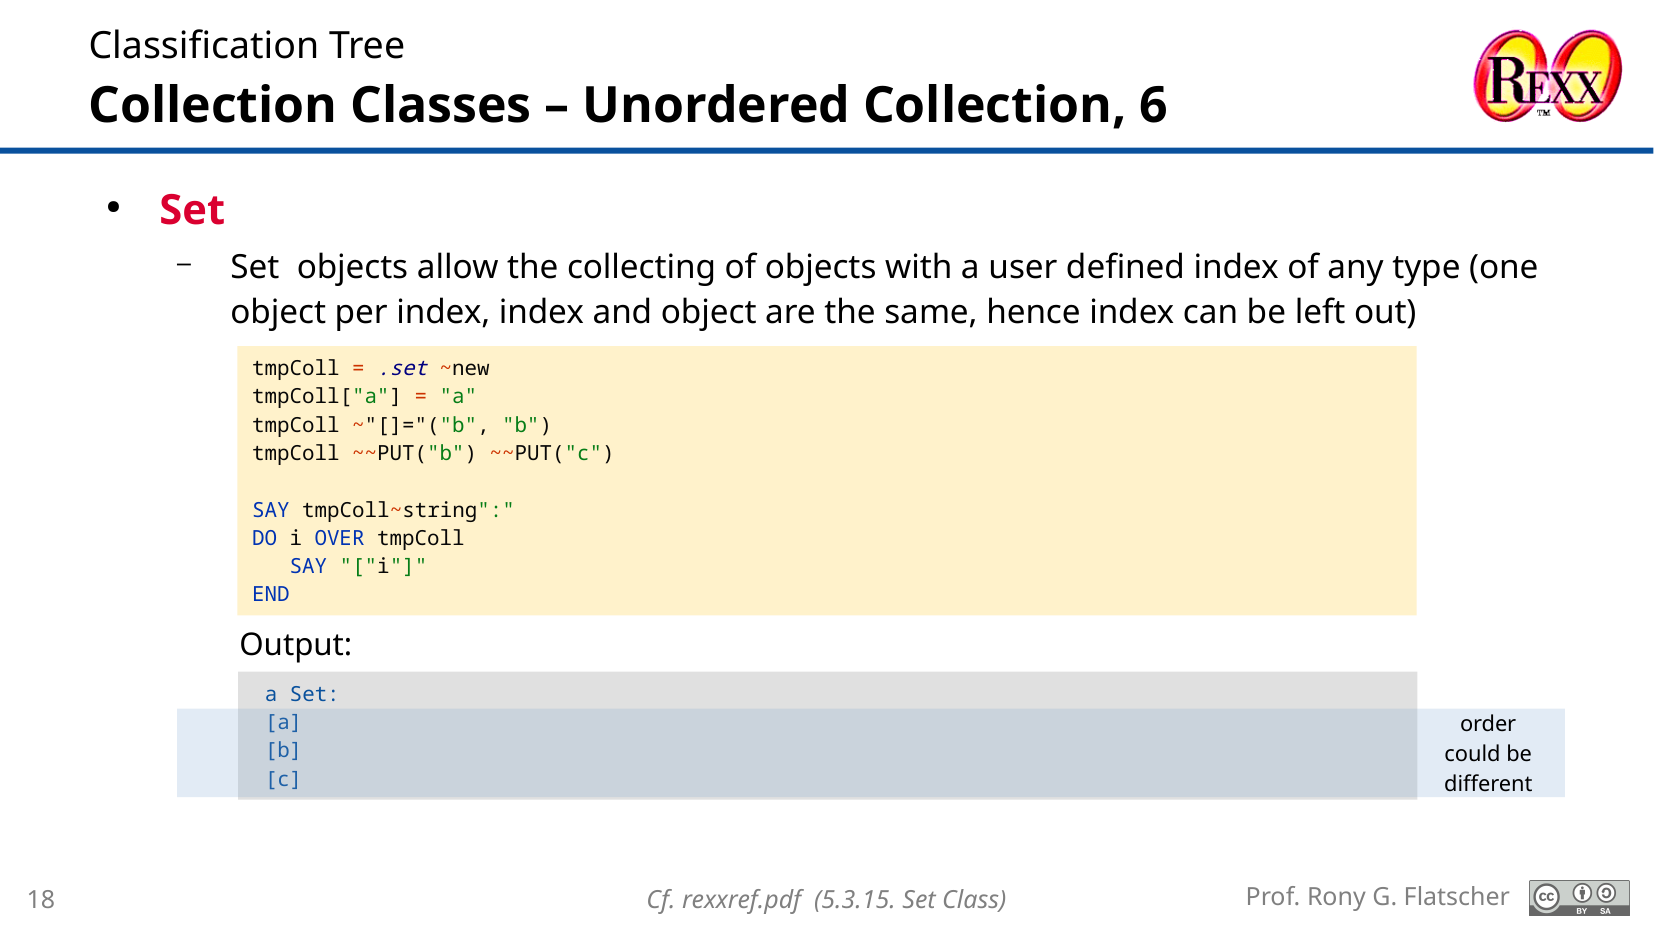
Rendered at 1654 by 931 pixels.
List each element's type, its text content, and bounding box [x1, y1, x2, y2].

text_box Output: [224, 614, 390, 670]
title Collection Classes – Unordered Collection, 6 [29, 59, 1654, 148]
text_box order could be different [177, 708, 1565, 798]
list Set Set objects allow the collecting of objects with a user defined index of any type (one object per index, index and object are the same, hence index can be left out) [88, 177, 1577, 857]
text_box tmpColl = .set ~new tmpColl["a"] = "a" tmpColl ~"[]="("b", "b") tmpColl ~~PUT("b") ~~PUT("c") SAY tmpColl~string":" DO i OVER tmpColl SAY "["i"]" END [237, 346, 1417, 604]
title Classification Tree [29, 0, 1654, 59]
text_box a Set: [a] [b] [c] [238, 671, 1418, 708]
text_box Cf. rexxref.pdf (5.3.15. Set Class) [0, 874, 1654, 922]
